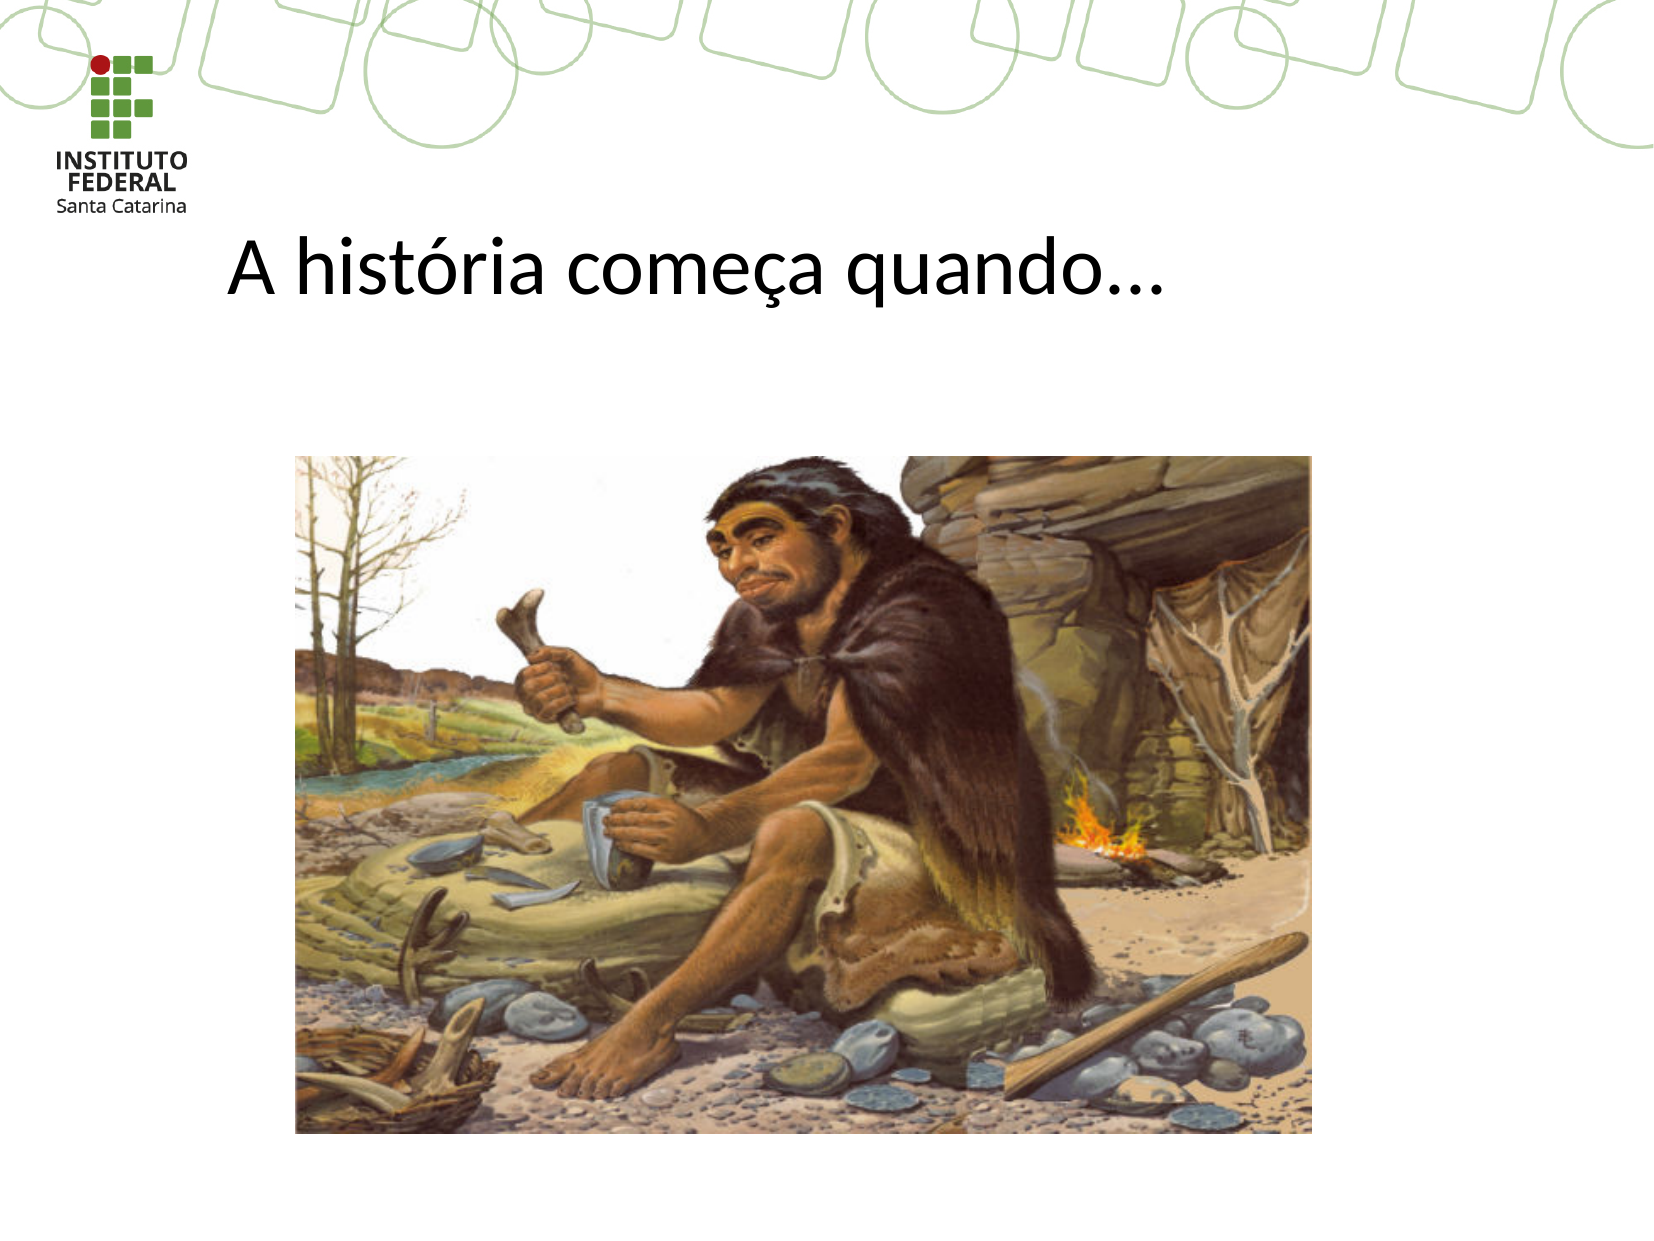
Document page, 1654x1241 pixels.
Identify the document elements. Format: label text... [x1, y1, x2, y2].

picture [0, 0, 1654, 1169]
text_box A história começa quando... [212, 224, 1654, 489]
